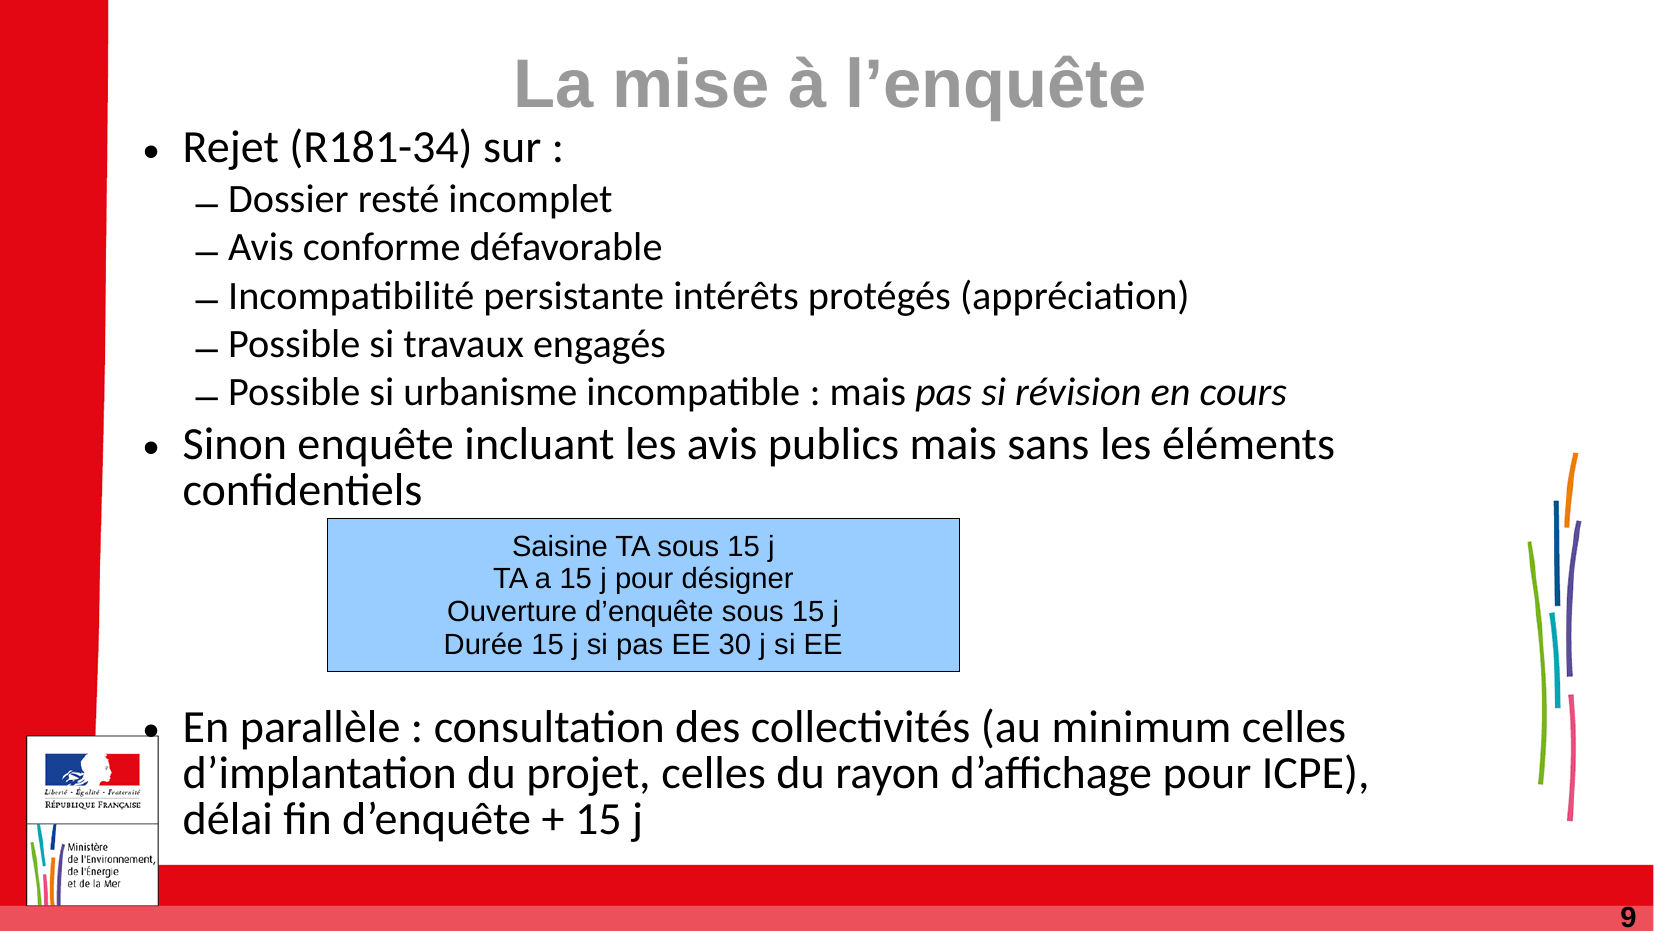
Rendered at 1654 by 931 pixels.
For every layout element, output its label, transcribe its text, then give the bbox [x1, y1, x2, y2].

title La mise à l’enquête [86, 5, 1575, 161]
picture [0, 0, 1654, 931]
text_box Saisine TA sous 15 j TA a 15 j pour désigner Ouverture d’enquête sous 15 j Durée 15 j si pas EE 30 j si EE [327, 518, 960, 672]
text_box Rejet (R181-34) sur : Dossier resté incomplet Avis conforme défavorable Incompatibilité persistante intérêts protégés (appréciation) Possible si travaux engagés Possible si urbanisme incompatible : mais pas si révision en cours Sinon enquête incluant les avis publics mais sans les éléments confidentiels En parallèle : consultation des collectivités (au minimum celles d’implantation du projet, celles du rayon d’affichage pour ICPE), délai fin d’enquête + 15 j [128, 120, 1479, 864]
